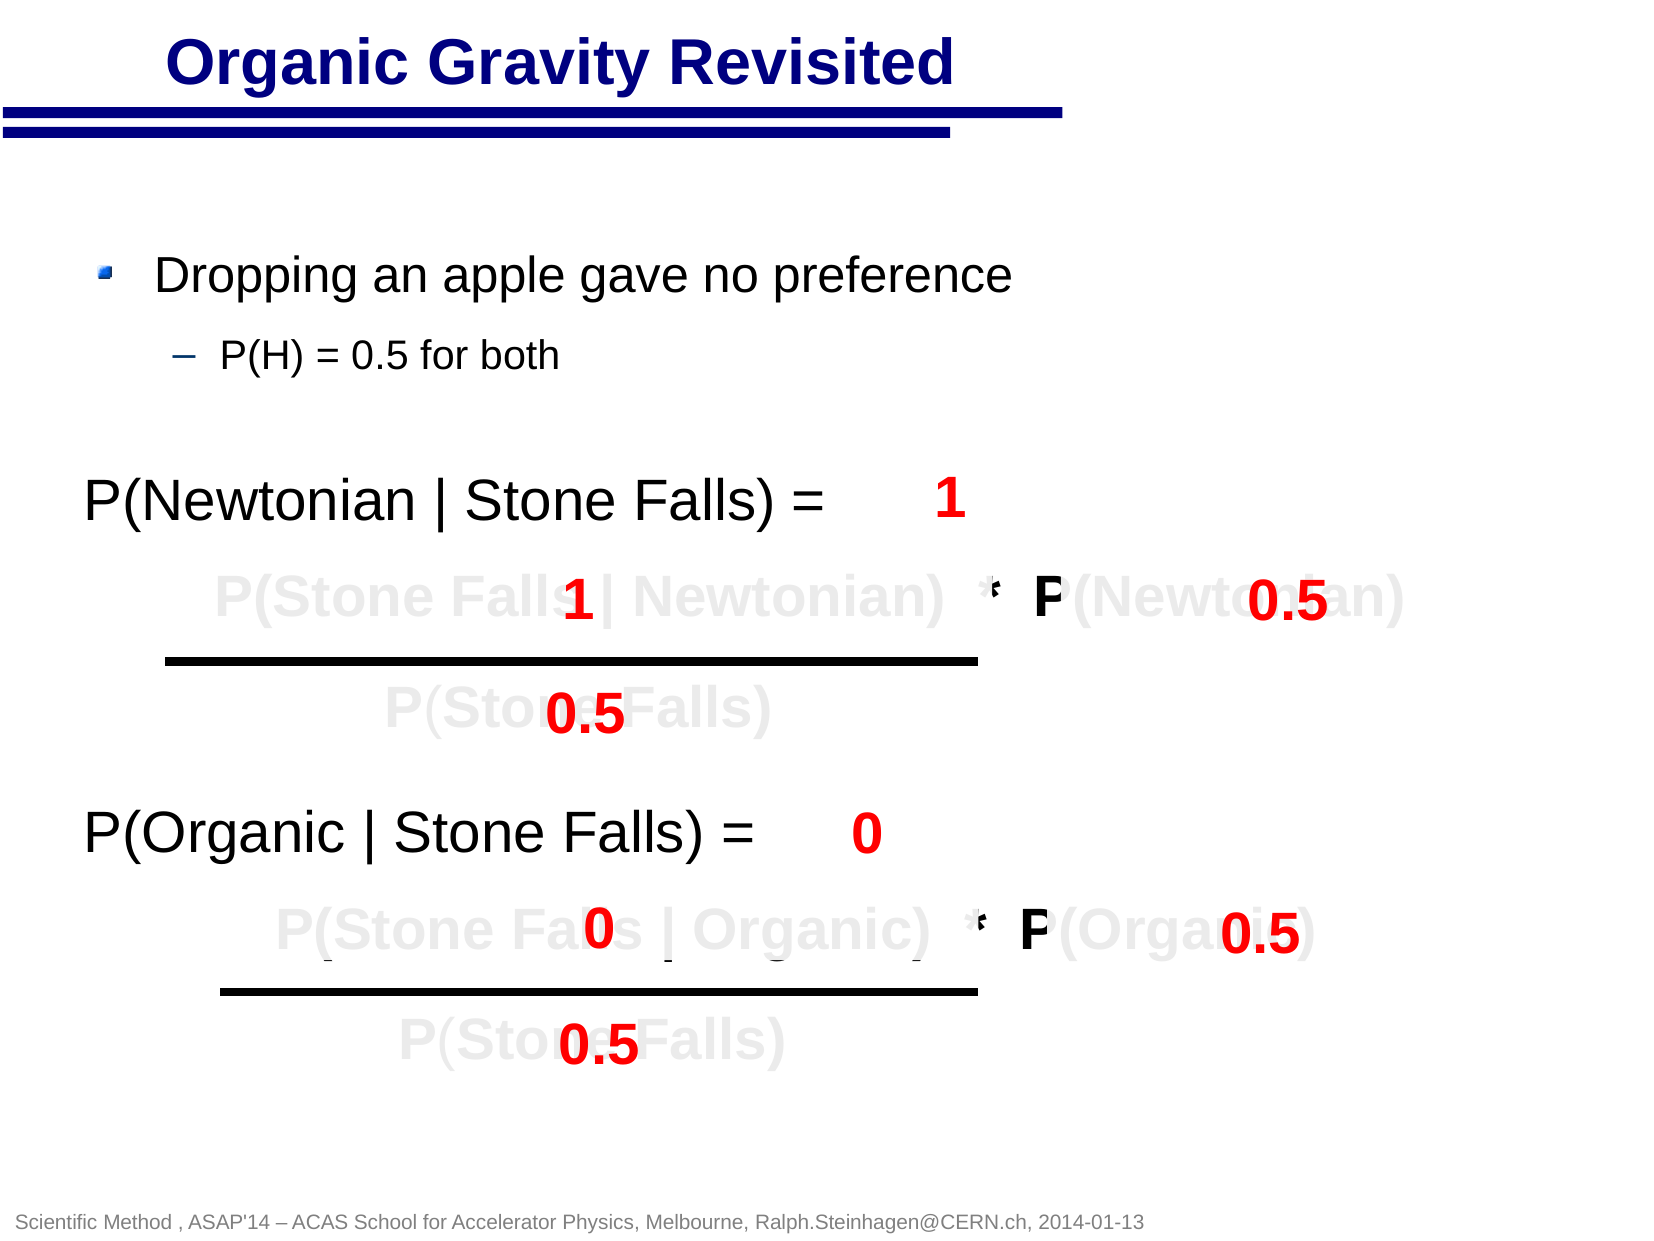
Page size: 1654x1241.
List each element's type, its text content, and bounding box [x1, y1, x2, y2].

text_box P(Newtonian | Stone Falls) = [68, 454, 1558, 540]
text_box 0.5 [358, 675, 813, 746]
text_box 0 [826, 795, 910, 866]
text_box 0.5 [1060, 562, 1516, 633]
list Dropping an apple gave no preference P(H) = 0.5 for both [82, 234, 1571, 428]
text_box 1 [165, 560, 993, 631]
text_box 1 [909, 459, 993, 530]
text_box P(Stone Falls | Organic) * P(Organic) [82, 883, 1544, 969]
title Organic Gravity Revisited [165, 0, 1323, 124]
text_box P(Stone Falls | Newtonian) * P(Newtonian) [96, 551, 1558, 636]
text_box 0 [220, 890, 979, 961]
text_box 0.5 [371, 1005, 827, 1076]
text_box 0.5 [1047, 895, 1475, 966]
text_box P(Stone Falls) [316, 666, 841, 747]
text_box P(Organic | Stone Falls) = [68, 787, 1558, 873]
text_box P(Stone Falls) [192, 993, 993, 1079]
